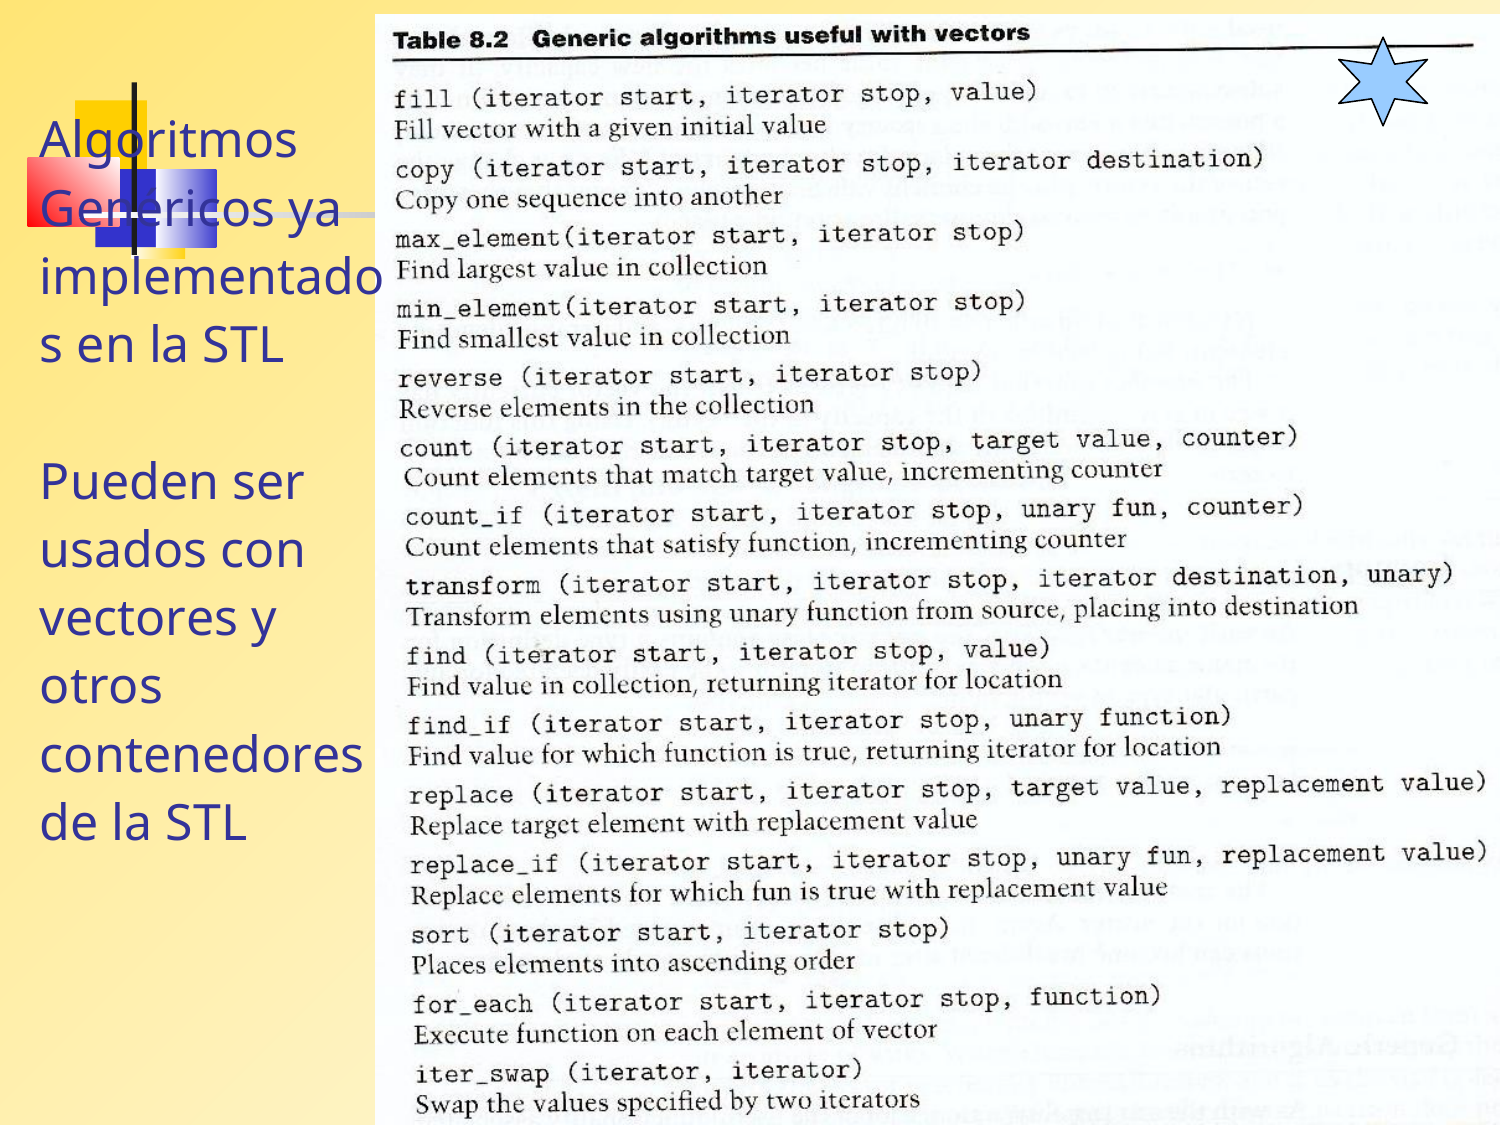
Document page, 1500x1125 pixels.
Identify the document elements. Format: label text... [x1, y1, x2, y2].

title Algoritmos Genéricos ya implementados en la STL Pueden ser usados con vectores y otros contenedores de la STL [24, 247, 413, 863]
text_box [1338, 37, 1428, 126]
picture [375, 14, 1500, 1125]
